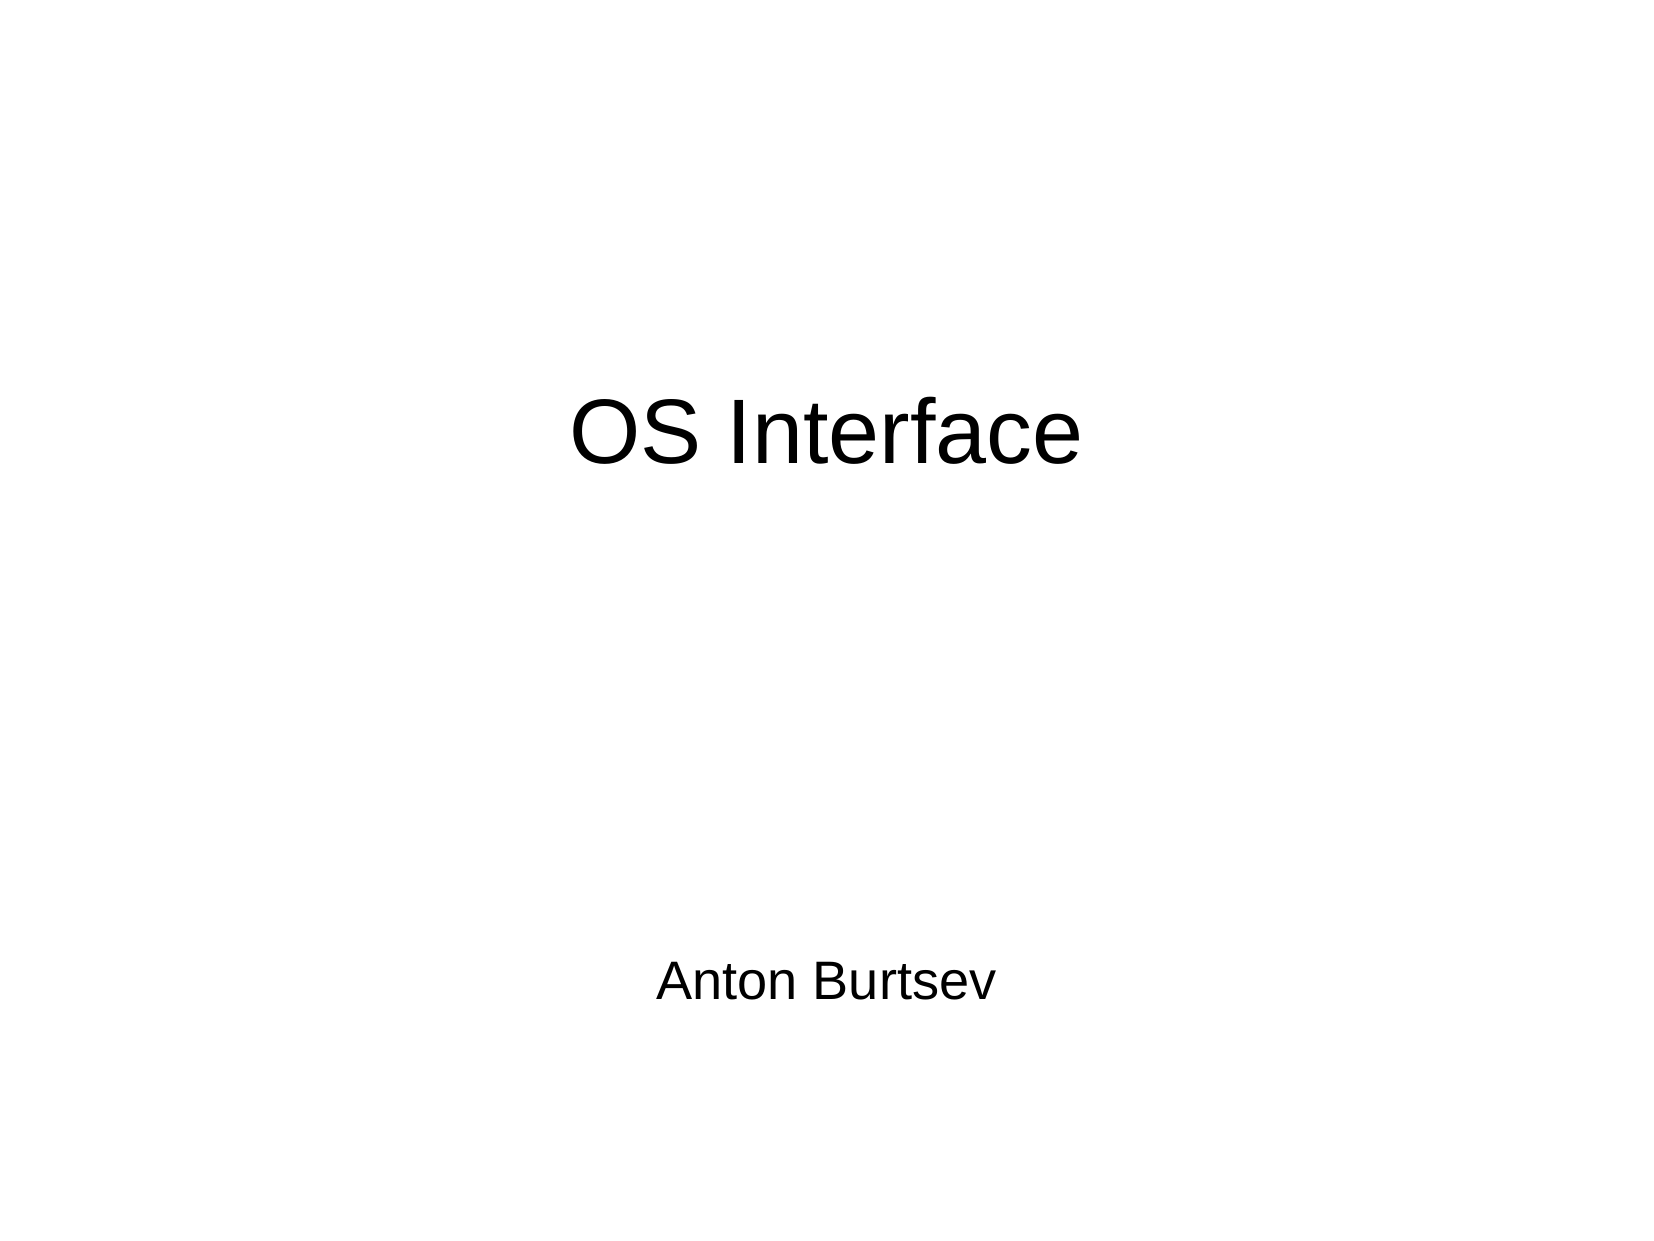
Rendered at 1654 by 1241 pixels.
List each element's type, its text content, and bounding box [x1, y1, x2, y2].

subtitle Anton Burtsev [82, 637, 1571, 1109]
title OS Interface [82, 113, 1571, 637]
